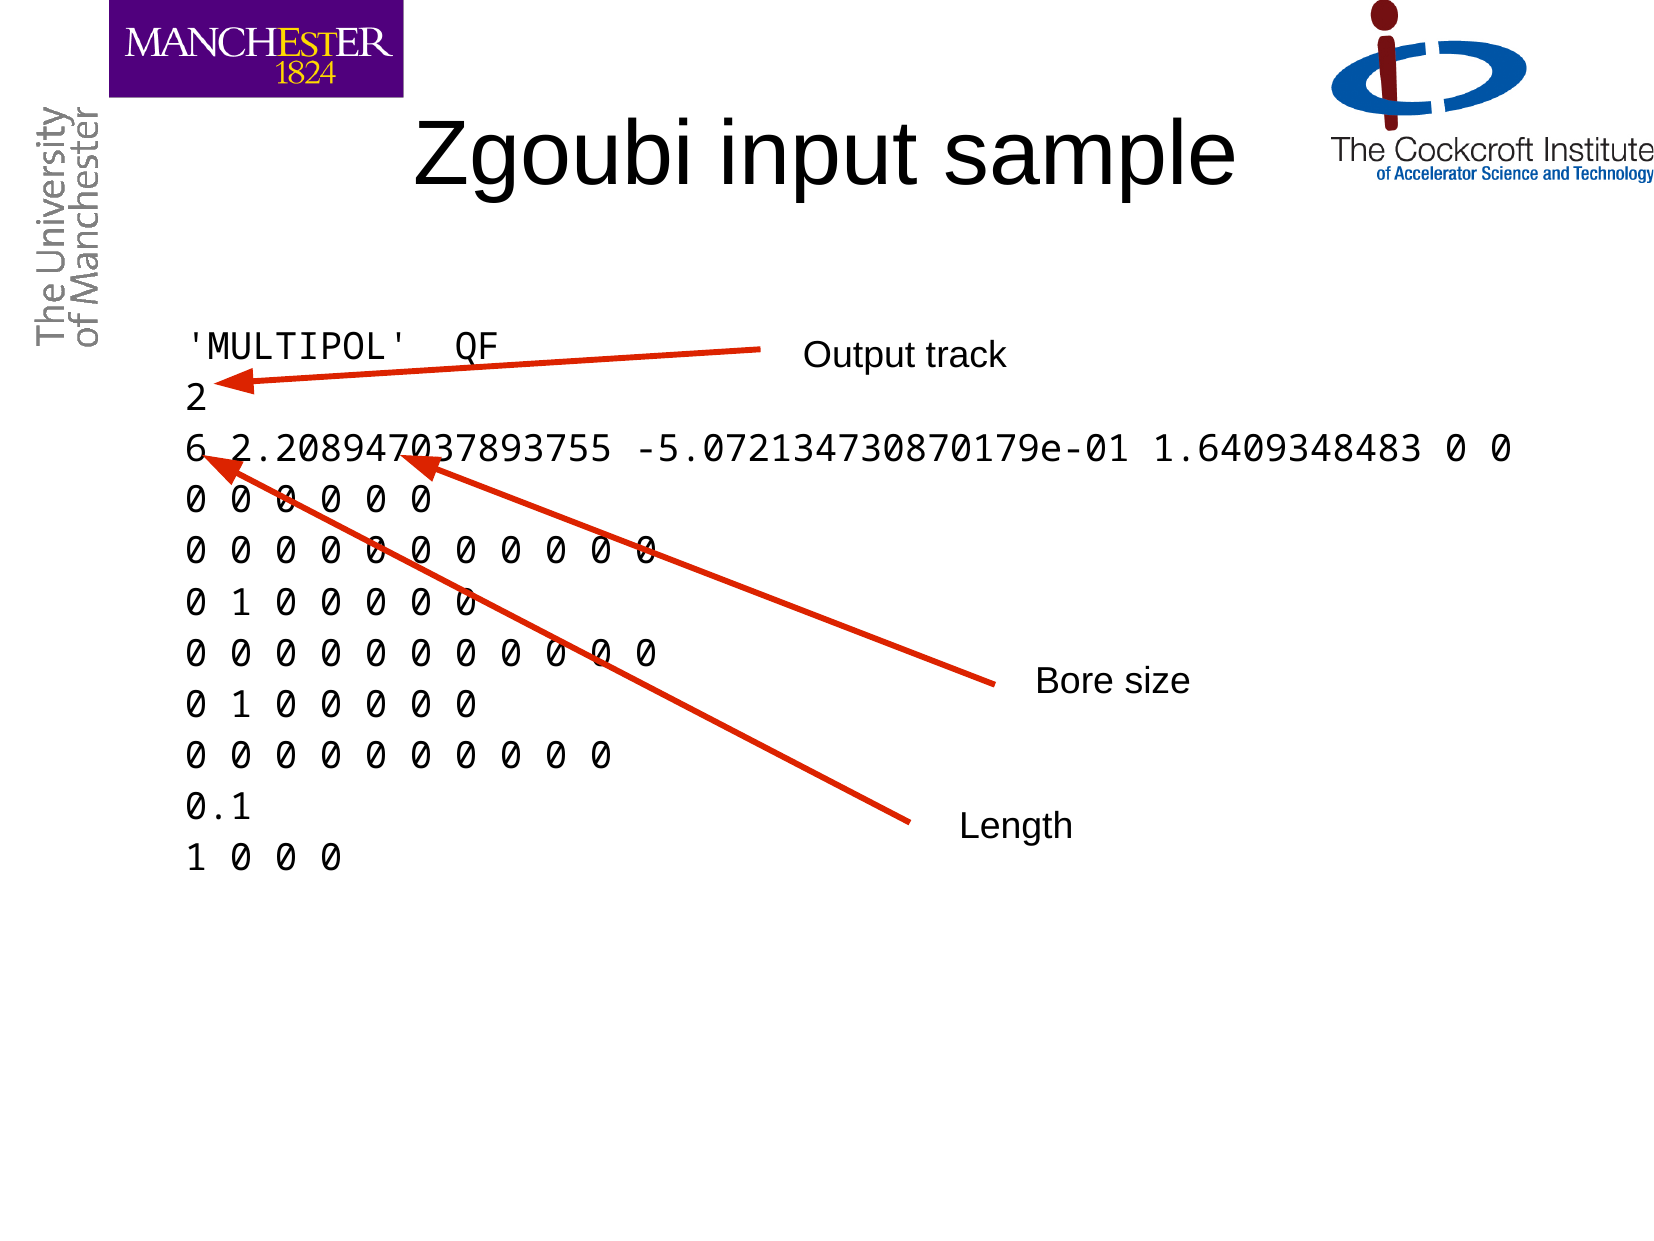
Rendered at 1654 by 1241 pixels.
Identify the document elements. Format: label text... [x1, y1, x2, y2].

text_box Output track [788, 326, 1319, 388]
text_box Length [944, 797, 1381, 859]
text_box 'MULTIPOL' QF 2 6 2.208947037893755 -5.072134730870179e-01 1.6409348483 0 0 0 0 0 0 0 0 0 0 0 0 0 0 0 0 0 0 0 0 1 0 0 0 0 0 0 0 0 0 0 0 0 0 0 0 0 0 1 0 0 0 0 0 0 0 0 0 0 0 0 0 0 0 0.1 1 0 0 0 [170, 312, 1529, 1067]
picture [0, 0, 404, 347]
title Zgoubi input sample [82, 56, 1571, 250]
text_box Bore size [1020, 652, 1381, 714]
picture [1331, 0, 1654, 183]
